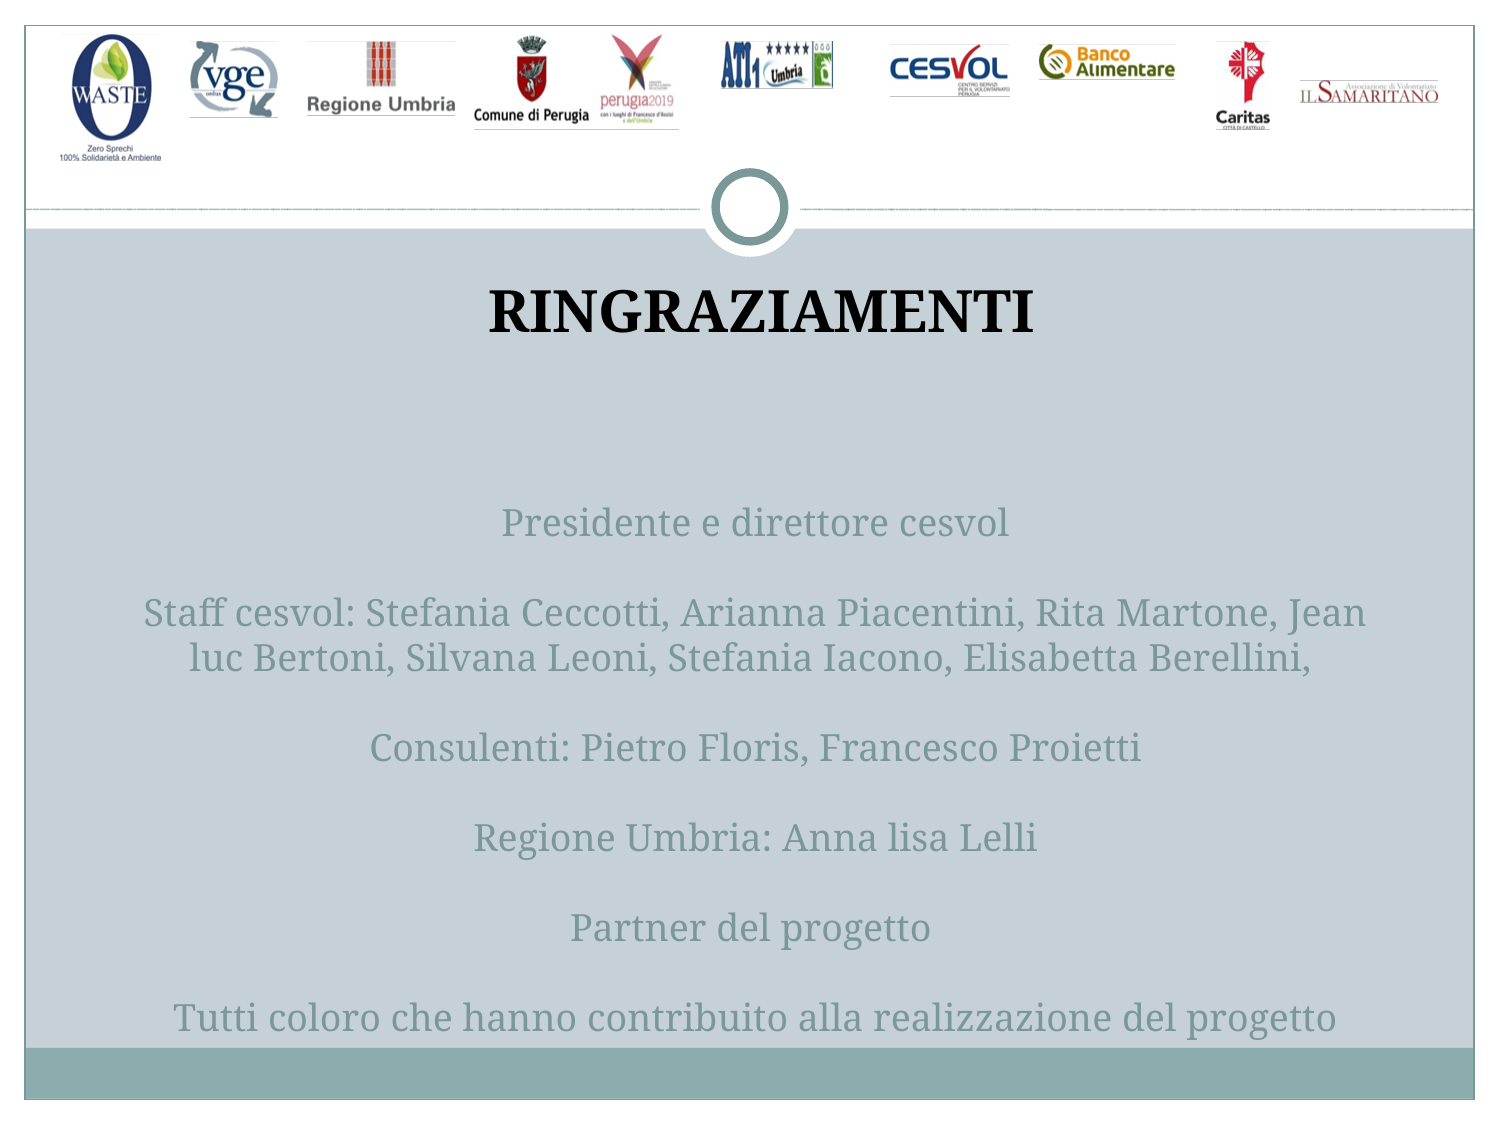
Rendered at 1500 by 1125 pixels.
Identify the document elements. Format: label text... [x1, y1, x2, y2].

title Presidente e direttore cesvol Staff cesvol: Stefania Ceccotti, Arianna Piacentini, Rita Martone, Jean luc Bertoni, Silvana Leoni, Stefania Iacono, Elisabetta Berellini, Consulenti: Pietro Floris, Francesco Proietti Regione Umbria: Anna lisa Lelli Partner del progetto Tutti coloro che hanno contribuito alla realizzazione del progetto [118, 491, 1394, 1035]
list RINGRAZIAMENTI [123, 267, 1399, 421]
picture [50, 30, 1450, 179]
